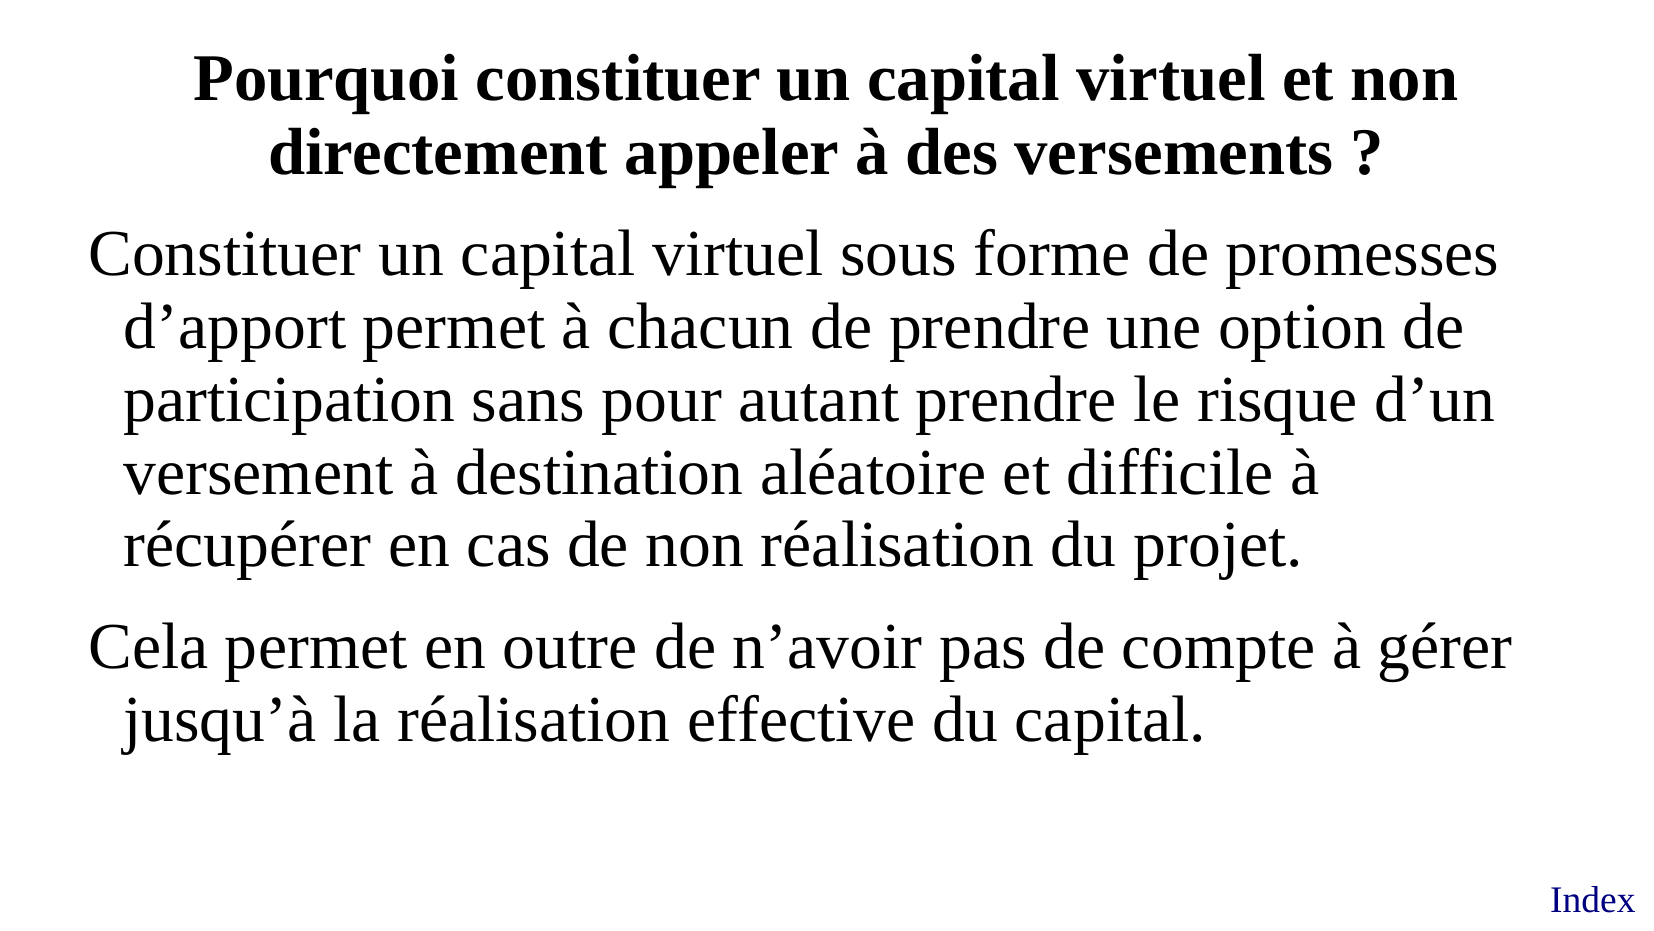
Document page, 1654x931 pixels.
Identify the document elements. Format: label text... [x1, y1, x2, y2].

title Pourquoi constituer un capital virtuel et non directement appeler à des versements ? [82, 0, 1571, 252]
list Constituer un capital virtuel sous forme de promesses d’apport permet à chacun de prendre une option de participation sans pour autant prendre le risque d’un versement à destination aléatoire et difficile à récupérer en cas de non réalisation du projet. Cela permet en outre de n’avoir pas de compte à gérer jusqu’à la réalisation effective du capital. [88, 217, 1577, 757]
